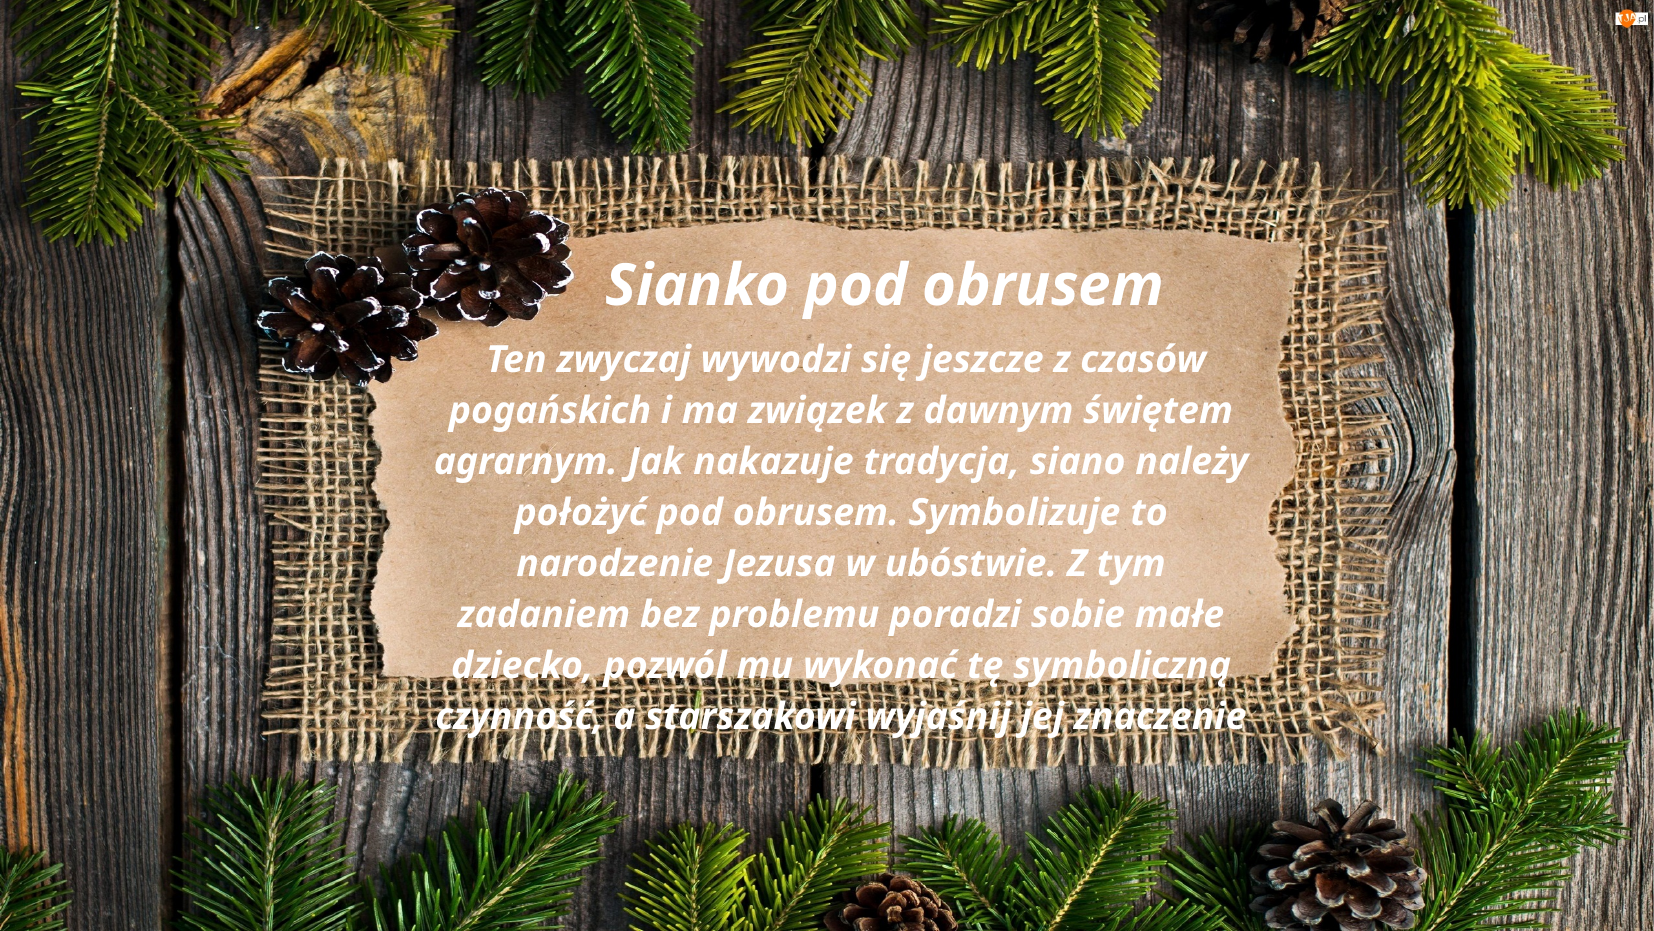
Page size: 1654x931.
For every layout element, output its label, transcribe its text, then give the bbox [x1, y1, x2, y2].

picture [0, 0, 1654, 931]
text_box Sianko pod obrusem [590, 236, 1211, 324]
text_box Ten zwyczaj wywodzi się jeszcze z czasów pogańskich i ma związek z dawnym świętem agrarnym. Jak nakazuje tradycja, siano należy położyć pod obrusem. Symbolizuje to narodzenie Jezusa w ubóstwie. Z tym zadaniem bez problemu poradzi sobie małe dziecko, pozwól mu wykonać tę symboliczną czynność, a starszakowi wyjaśnij jej znaczenie [413, 324, 1270, 739]
